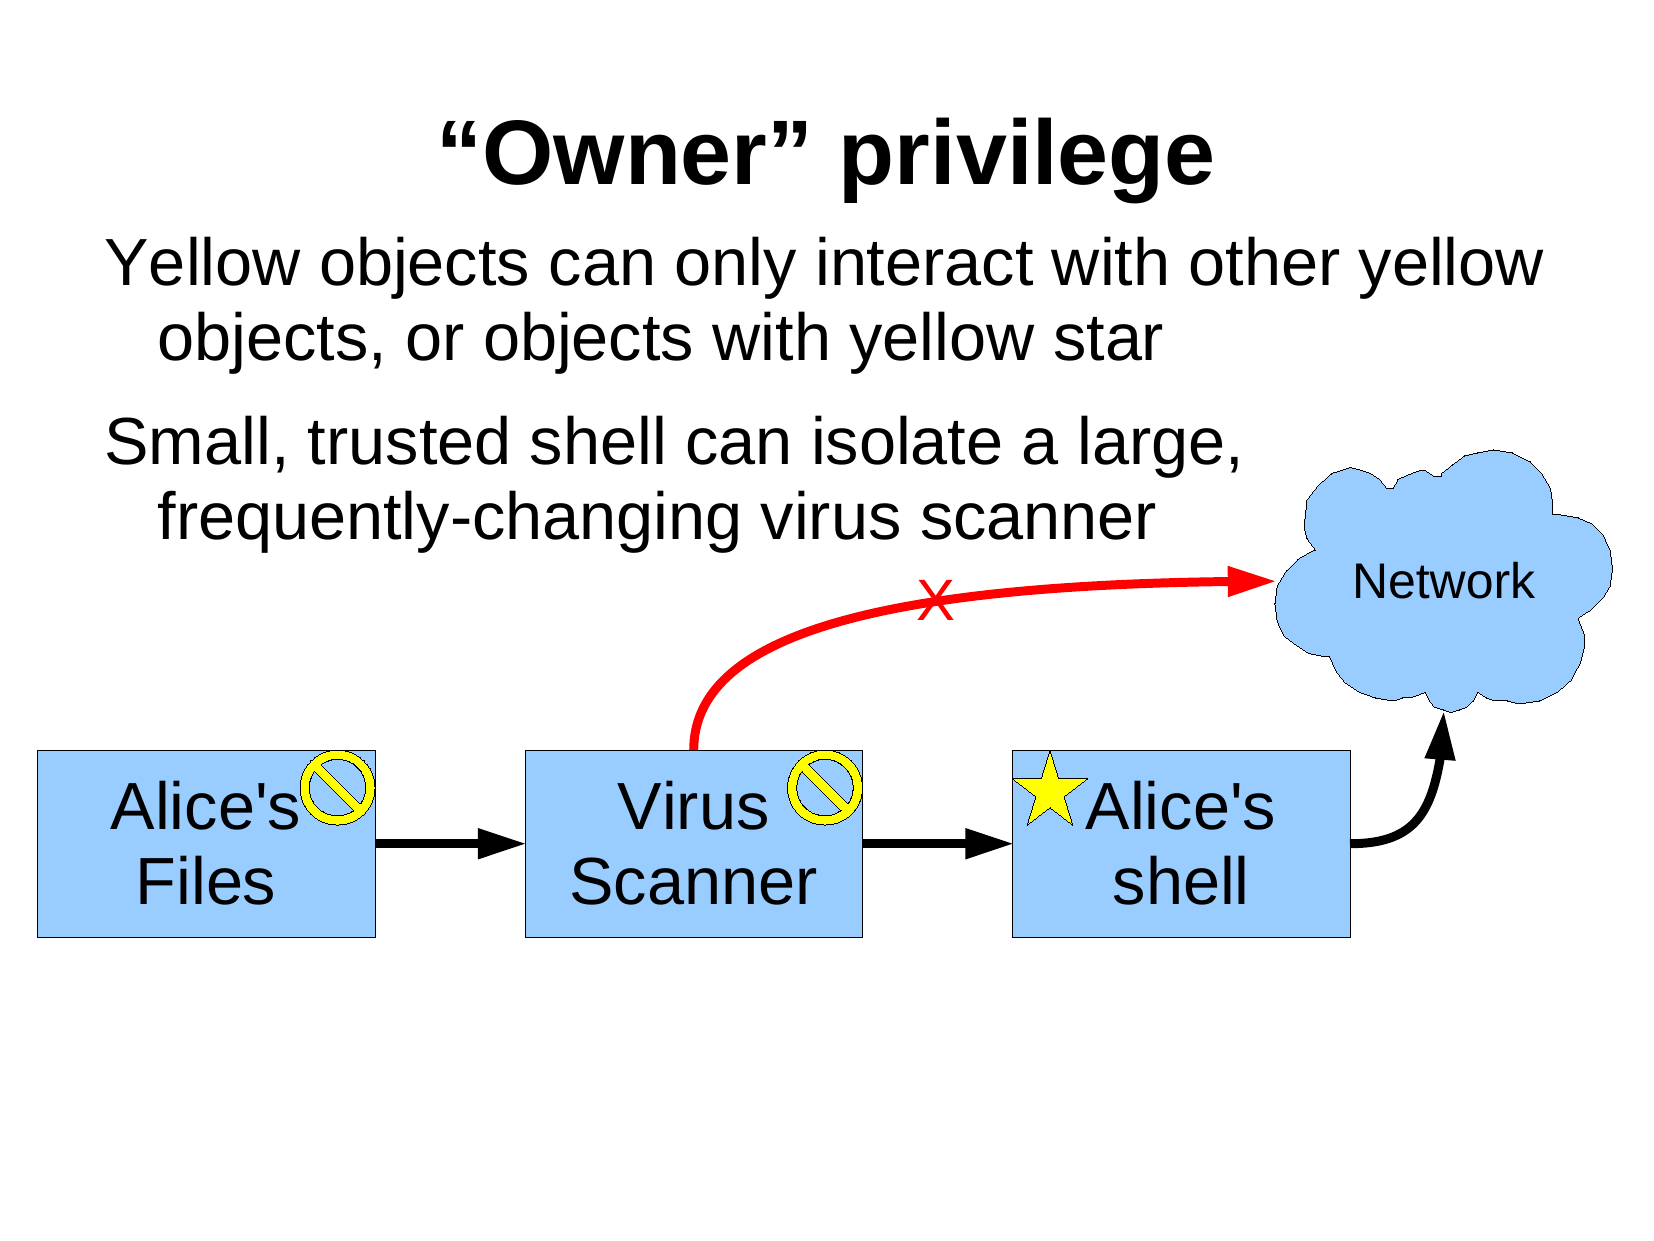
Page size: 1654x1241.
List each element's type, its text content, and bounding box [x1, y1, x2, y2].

list Yellow objects can only interact with other yellow objects, or objects with yellow star Small, trusted shell can isolate a large, frequently-changing virus scanner [86, 225, 1576, 1044]
title “Owner” privilege [82, 49, 1571, 257]
text_box [787, 750, 863, 826]
text_box [300, 750, 376, 826]
text_box Alice's Files [37, 750, 86, 938]
text_box Network [1576, 517, 1613, 671]
